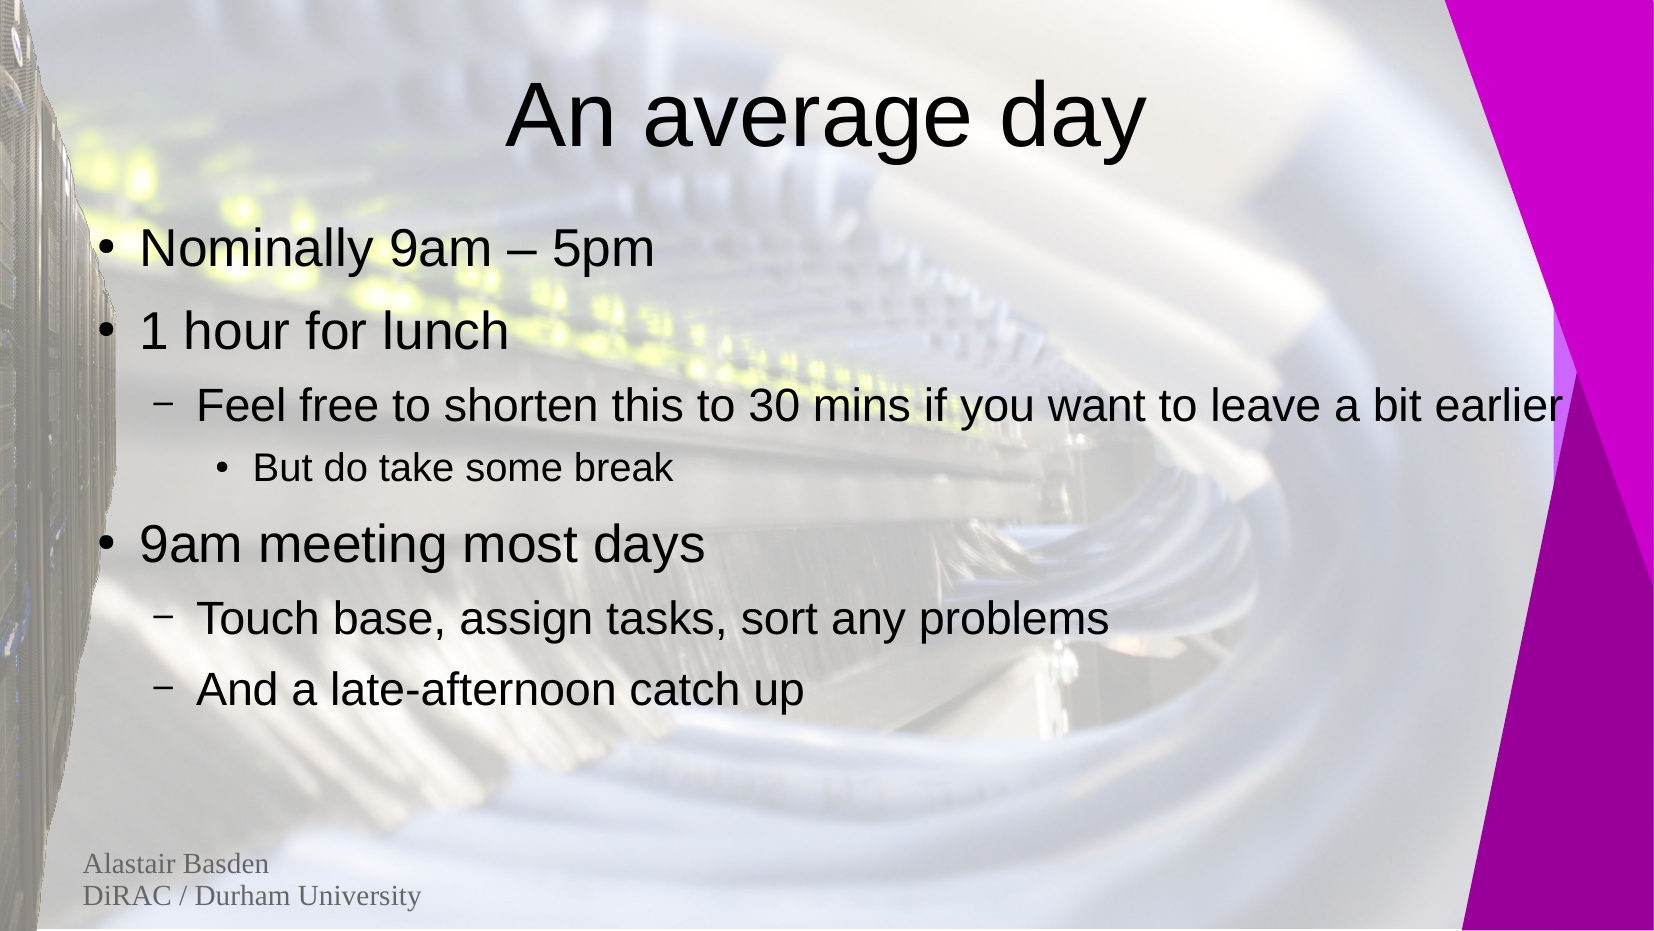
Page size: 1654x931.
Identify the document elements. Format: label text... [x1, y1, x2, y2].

title An average day [82, 37, 1571, 193]
picture [0, 0, 1521, 931]
list Nominally 9am – 5pm 1 hour for lunch Feel free to shorten this to 30 mins if you want to leave a bit earlier But do take some break 9am meeting most days Touch base, assign tasks, sort any problems And a late-afternoon catch up [82, 217, 1571, 758]
